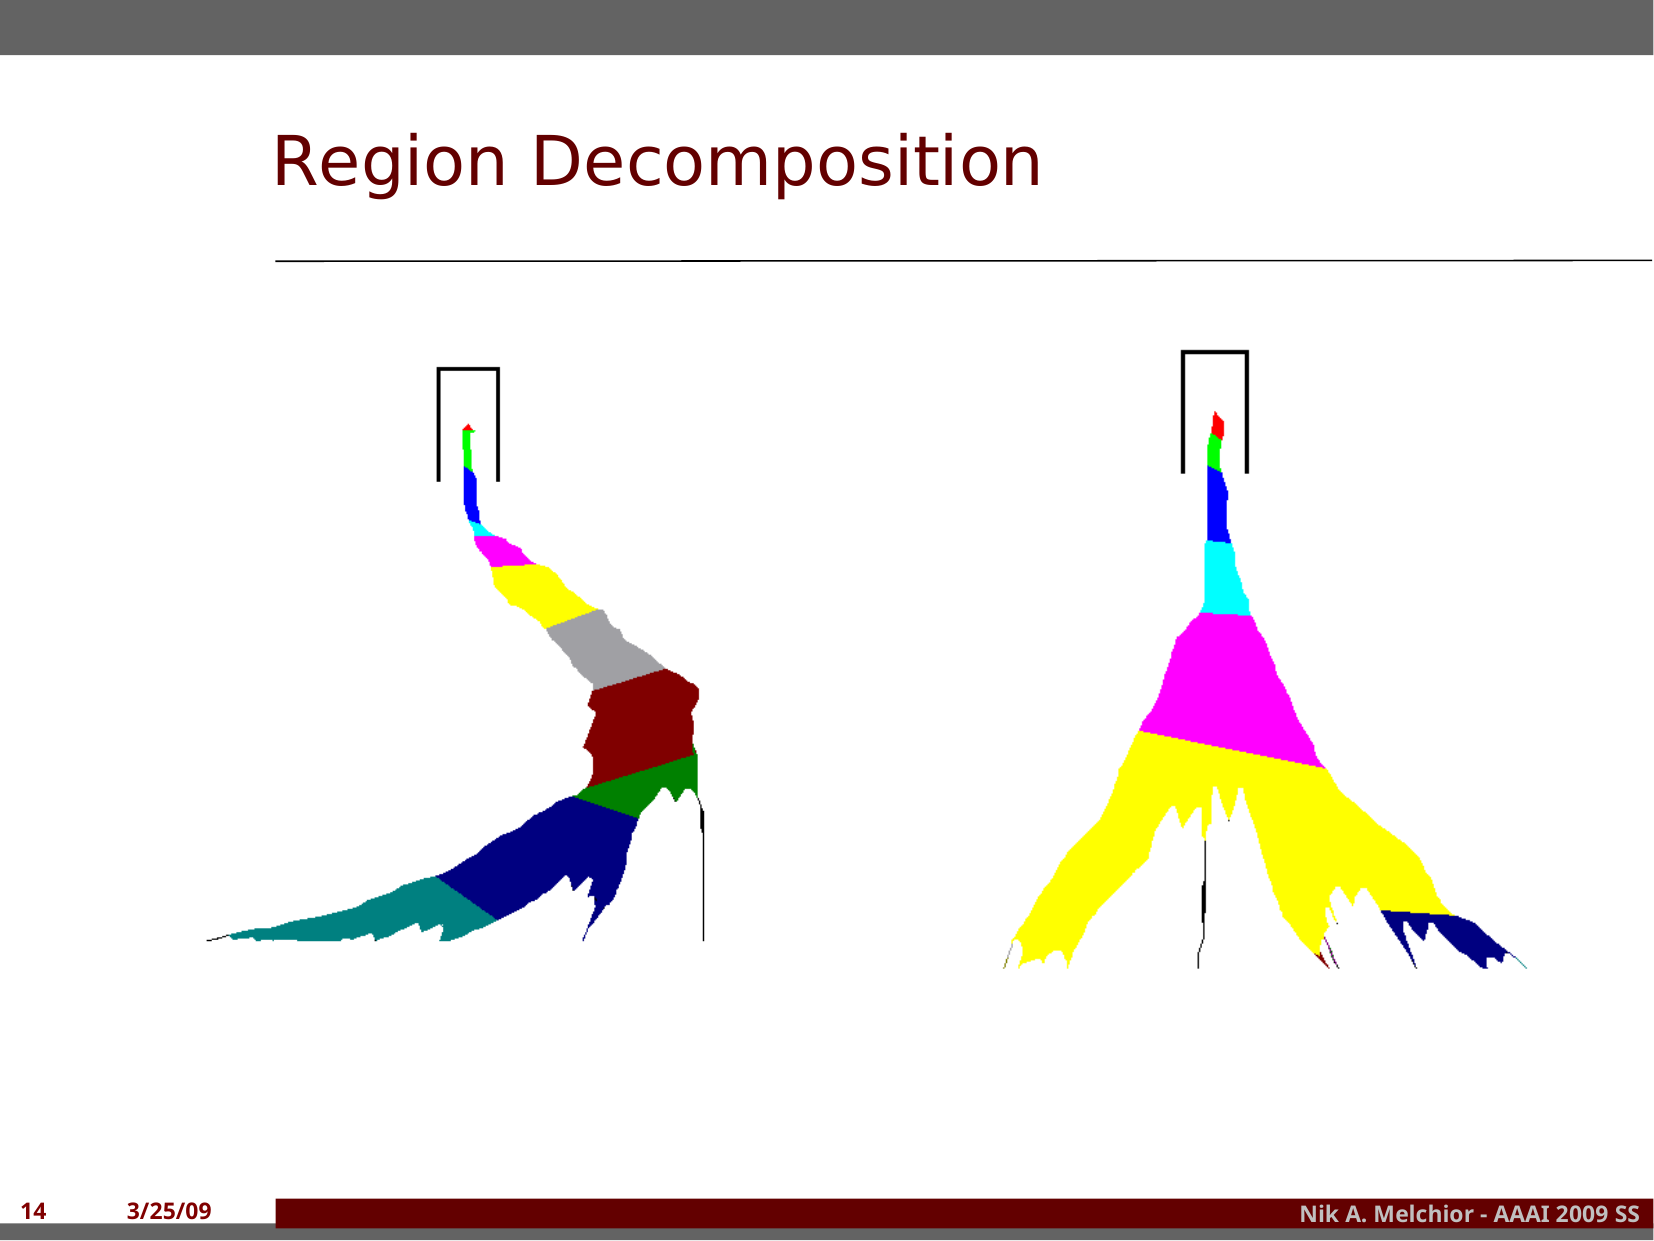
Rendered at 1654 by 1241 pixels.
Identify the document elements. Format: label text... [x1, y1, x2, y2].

picture [956, 346, 1541, 1012]
picture [190, 362, 734, 980]
title Region Decomposition [271, 75, 1553, 255]
